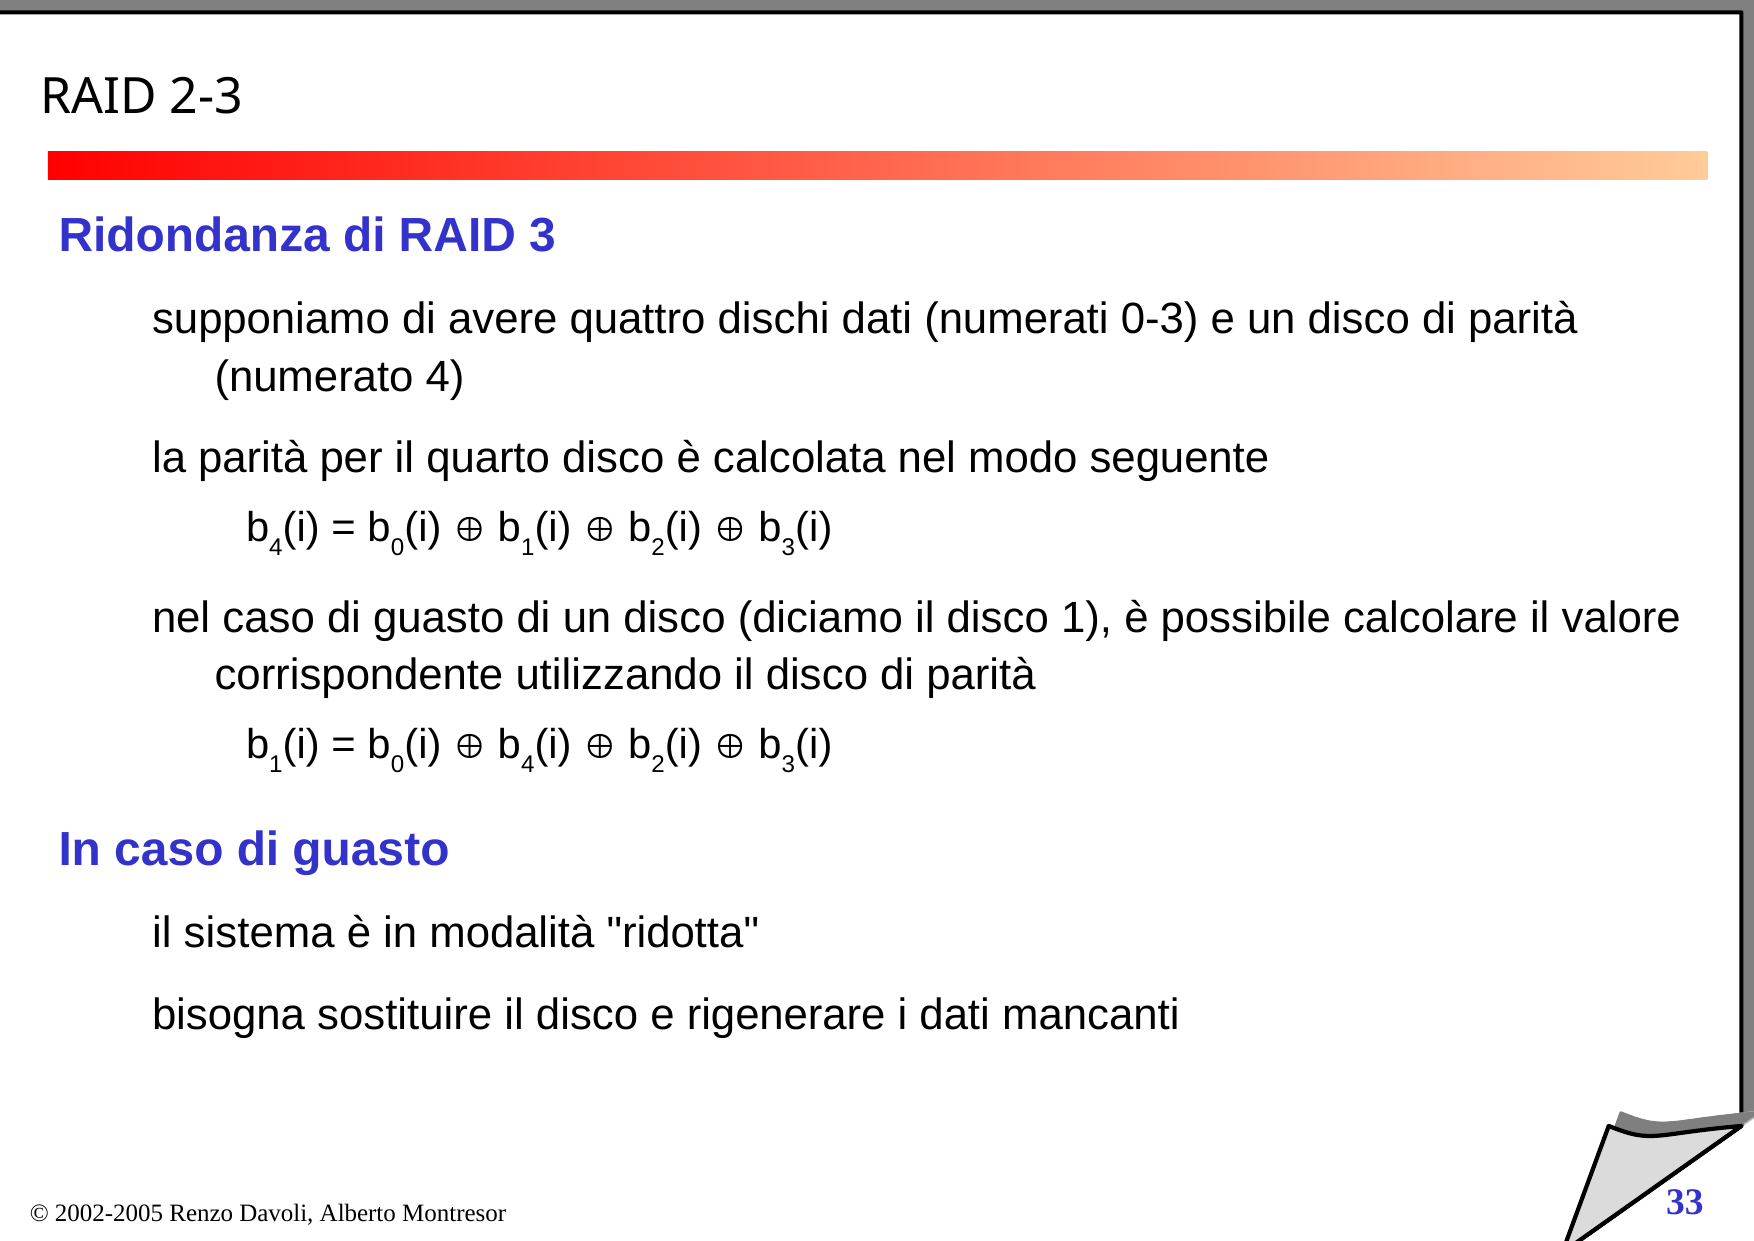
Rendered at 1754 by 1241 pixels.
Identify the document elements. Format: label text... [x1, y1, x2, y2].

text_box 14 [750, 152, 754, 179]
list Ridondanza di RAID 3 supponiamo di avere quattro dischi dati (numerati 0-3) e un disco di parità (numerato 4) la parità per il quarto disco è calcolata nel modo seguente b4(i) = b0(i)  b1(i)  b2(i)  b3(i) nel caso di guasto di un disco (diciamo il disco 1), è possibile calcolare il valore corrispondente utilizzando il disco di parità b1(i) = b0(i)  b4(i)  b2(i)  b3(i) In caso di guasto il sistema è in modalità "ridotta" bisogna sostituire il disco e rigenerare i dati mancanti [58, 206, 1696, 1134]
title RAID 2-3 [40, 49, 1714, 144]
